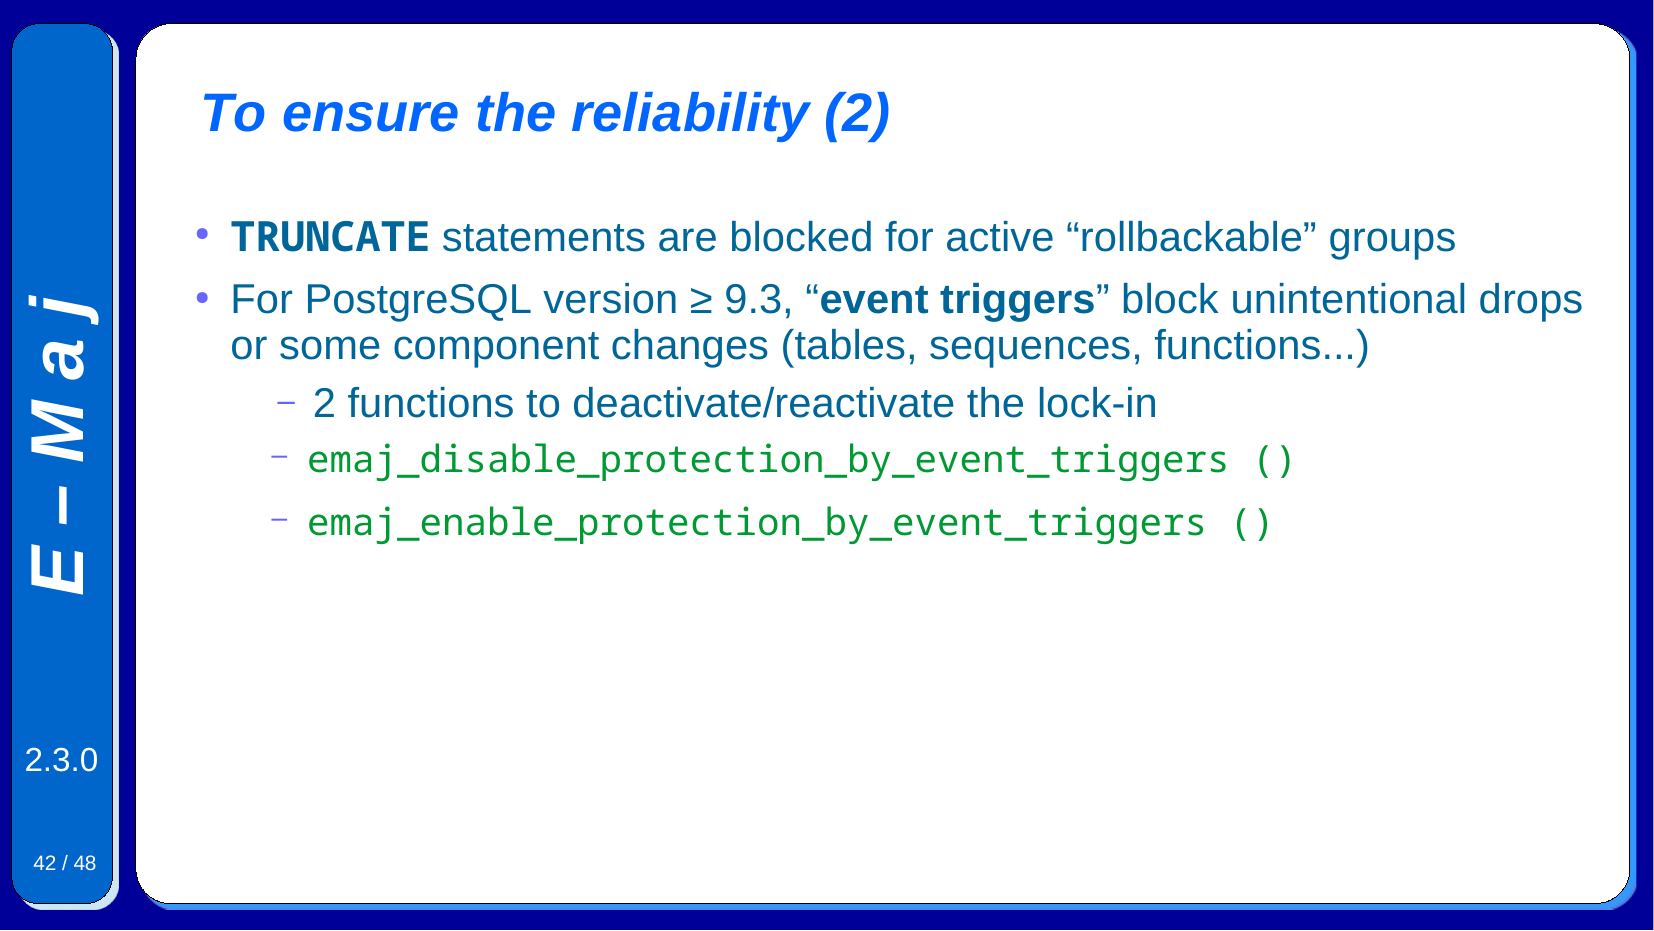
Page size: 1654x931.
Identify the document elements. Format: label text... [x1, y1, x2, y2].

title To ensure the reliability (2) [200, 34, 1575, 191]
list TRUNCATE statements are blocked for active “rollbackable” groups For PostgreSQL version ≥ 9.3, “event triggers” block unintentional drops or some component changes (tables, sequences, functions...) 2 functions to deactivate/reactivate the lock-in emaj_disable_protection_by_event_triggers () emaj_enable_protection_by_event_triggers () [177, 206, 1587, 827]
